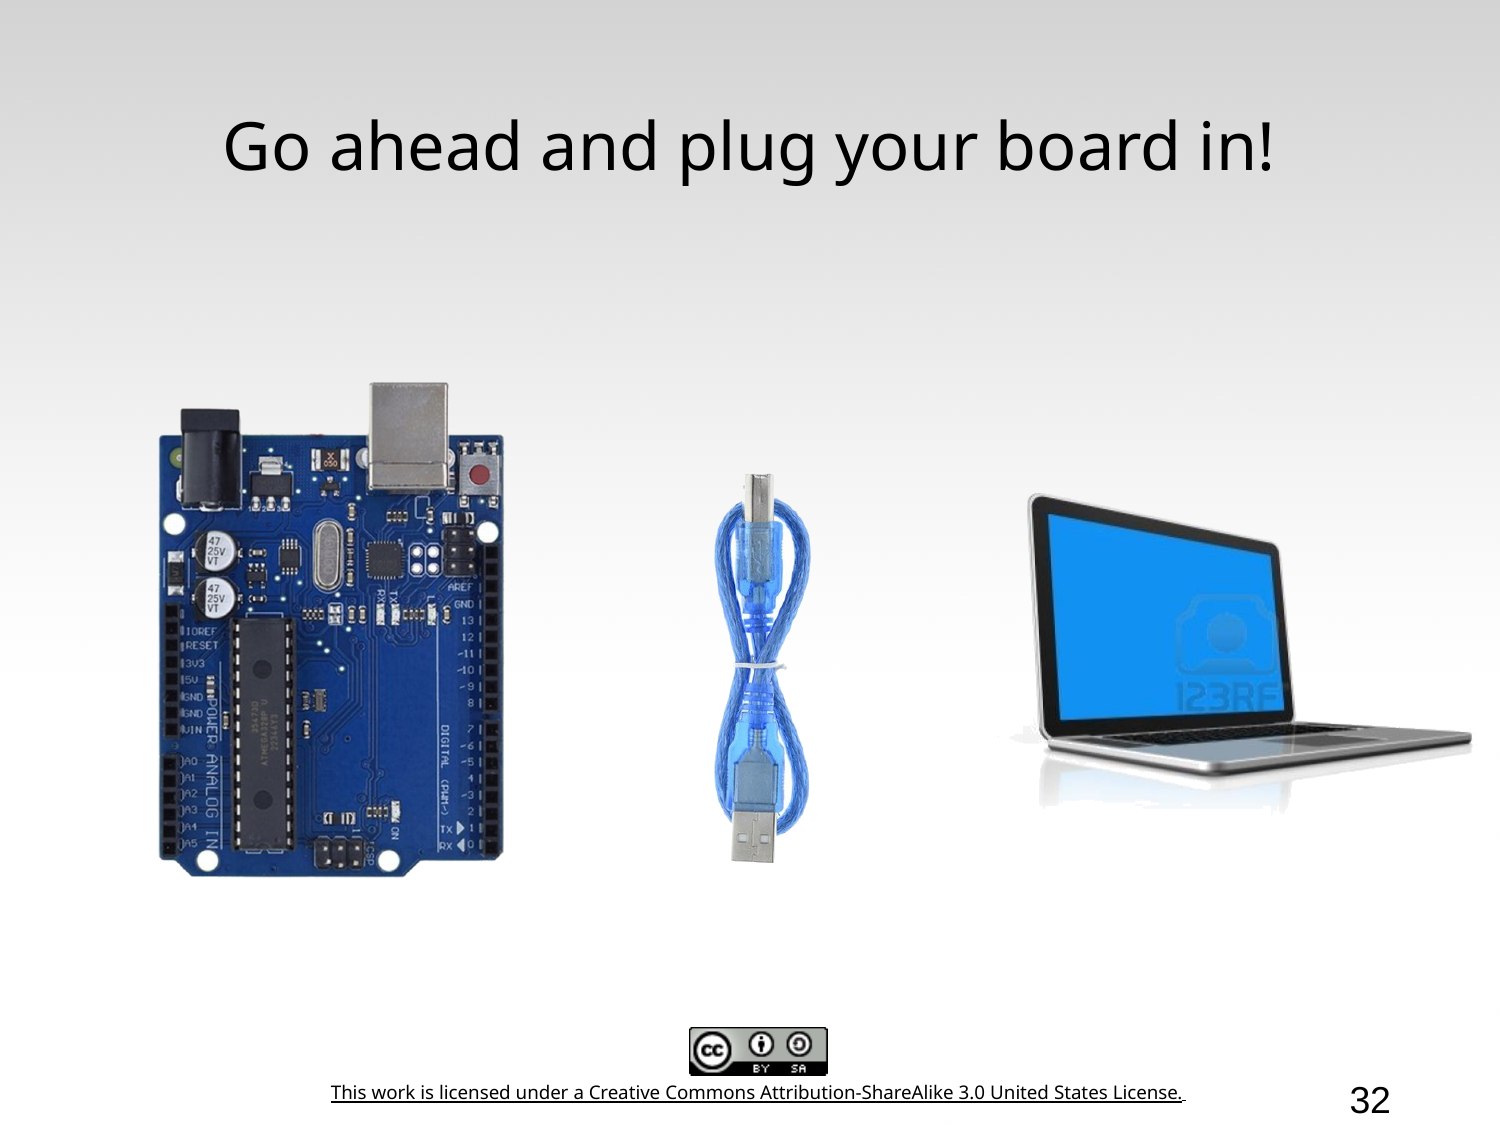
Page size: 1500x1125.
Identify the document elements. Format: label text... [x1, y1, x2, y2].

title Go ahead and plug your board in! [112, 49, 1388, 238]
picture [0, 0, 1500, 1125]
